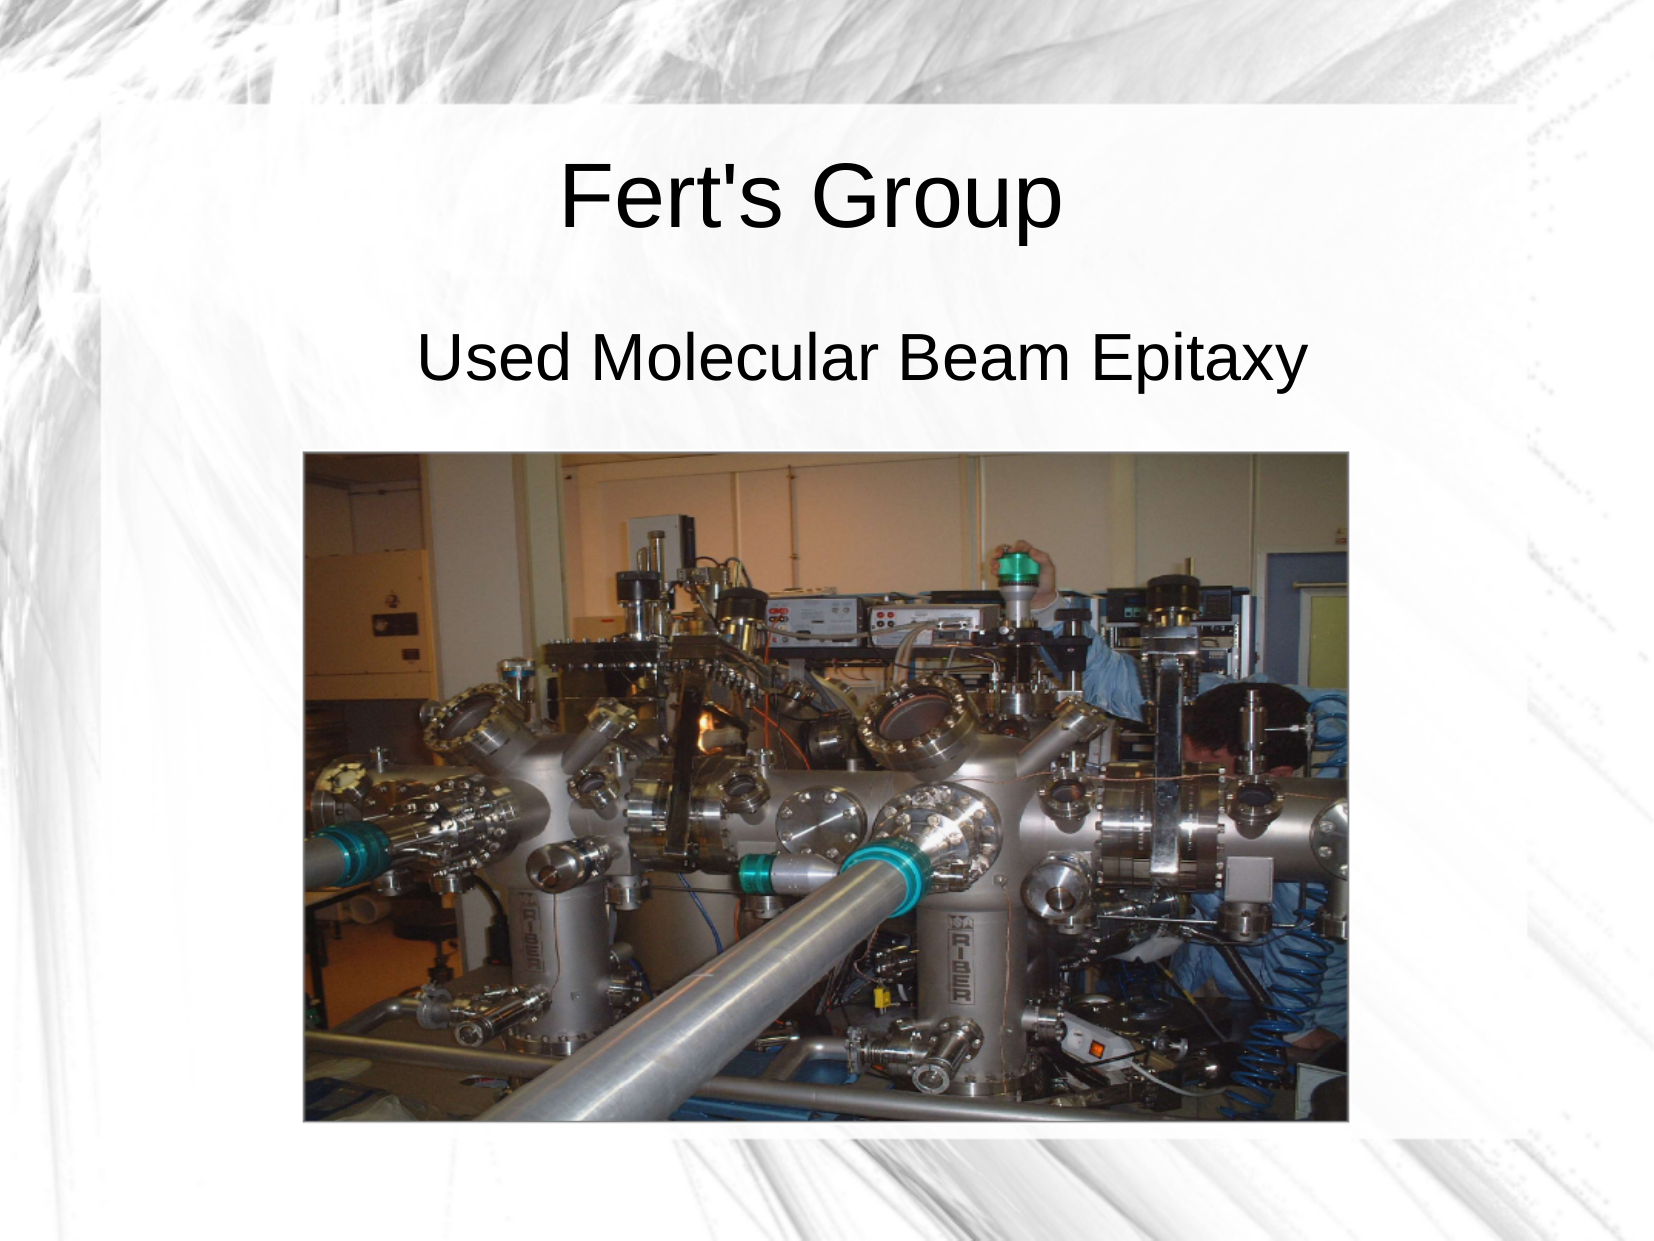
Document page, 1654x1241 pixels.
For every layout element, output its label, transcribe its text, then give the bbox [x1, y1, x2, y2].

picture [0, 0, 1654, 1241]
list Used Molecular Beam Epitaxy [118, 319, 1538, 451]
title Fert's Group [118, 119, 1506, 273]
